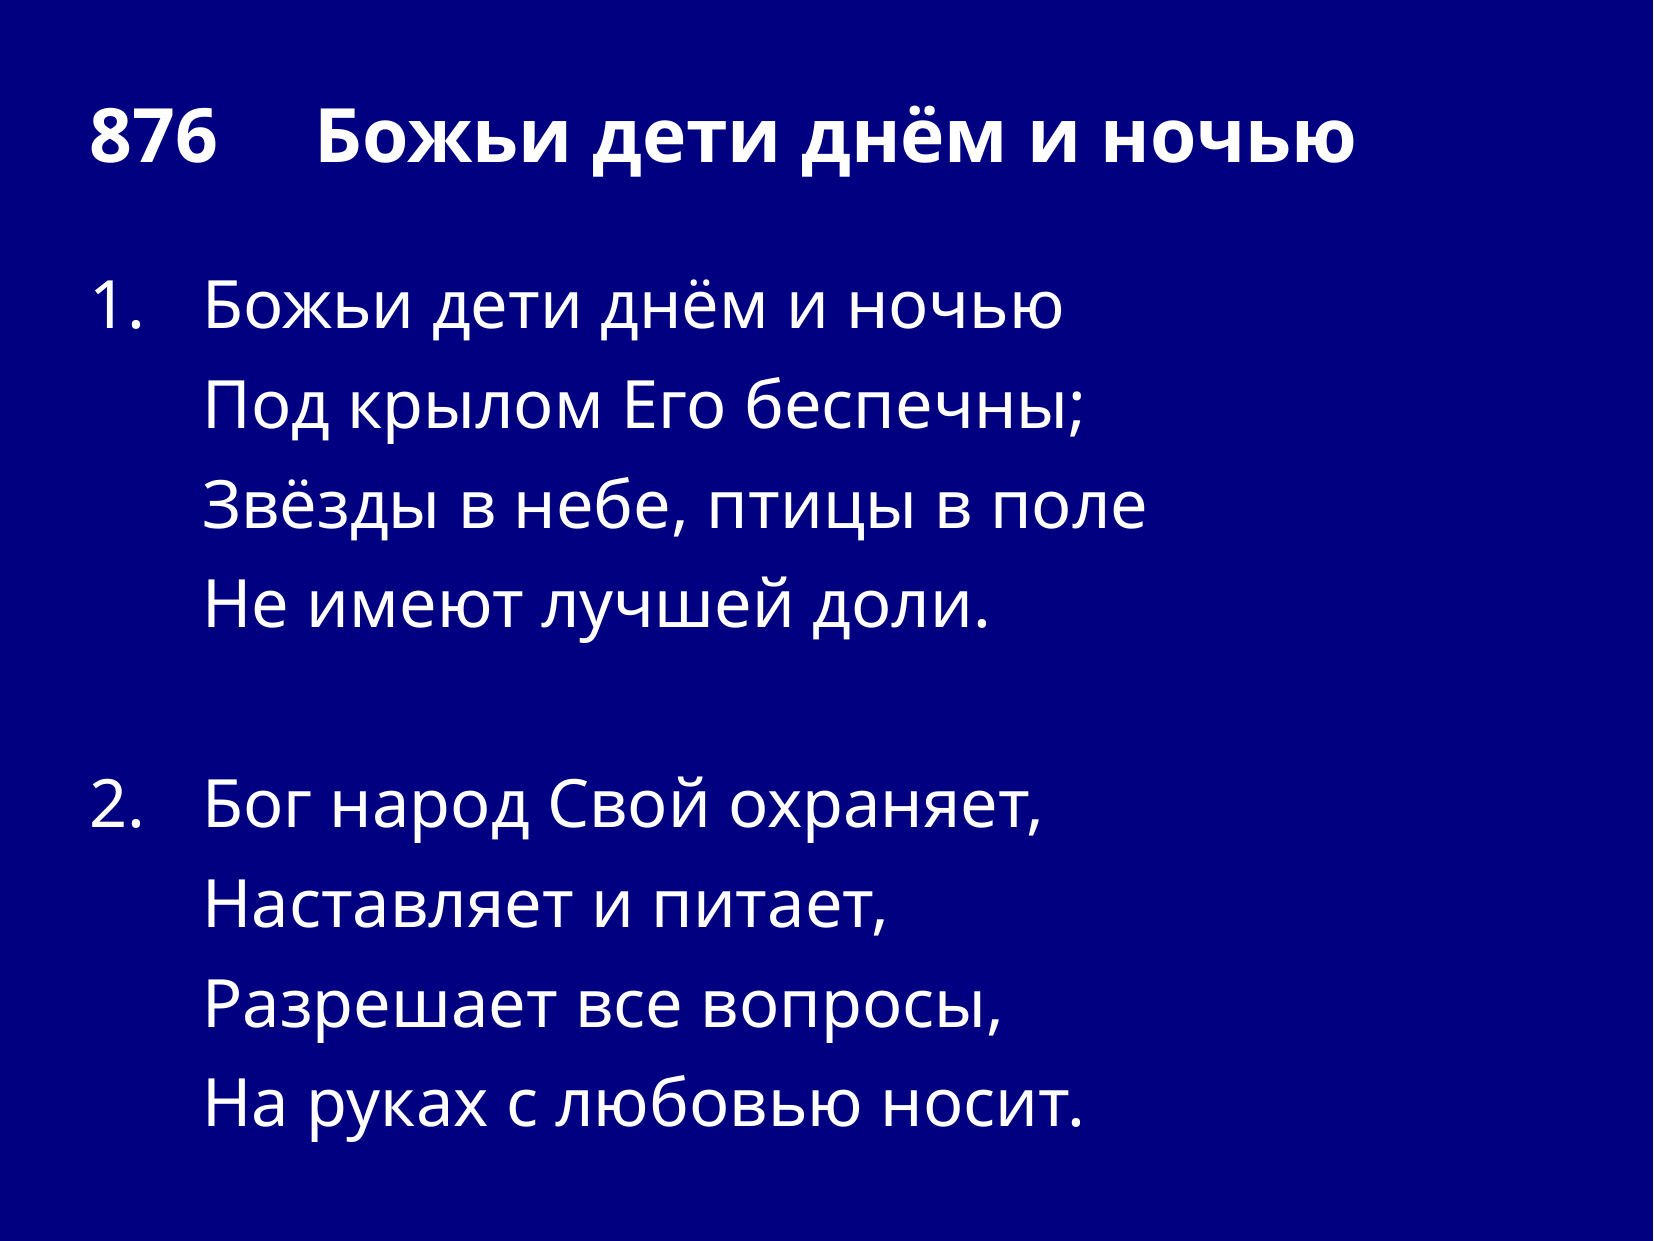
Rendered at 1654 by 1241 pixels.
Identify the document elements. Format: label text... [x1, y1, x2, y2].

text_box 876 Божьи дети днём и ночью [75, 75, 1576, 188]
text_box 1. Божьи дети днём и ночью Под крылом Его беспечны; Звёзды в небе, птицы в поле Не имеют лучшей доли. 2. Бог народ Свой охраняет, Наставляет и питает, Разрешает все вопросы, На руках с любовью носит. [75, 188, 1576, 1163]
